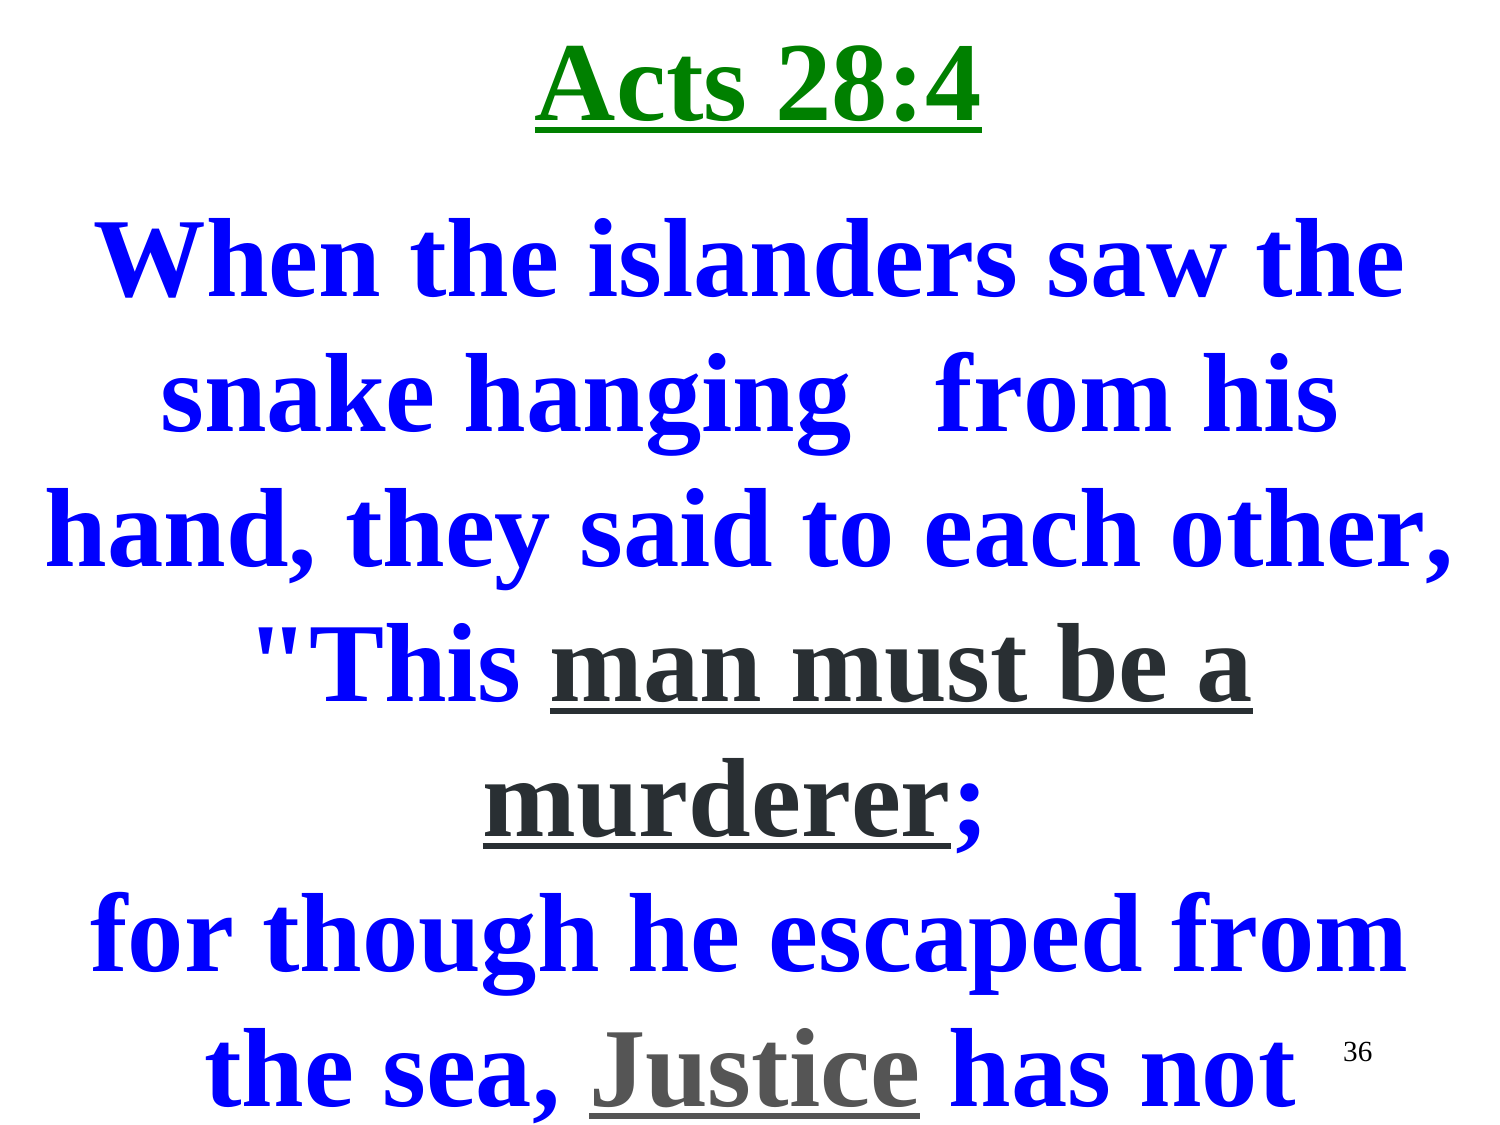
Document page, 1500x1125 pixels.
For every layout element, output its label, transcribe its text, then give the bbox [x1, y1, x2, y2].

text_box Acts 28:4 When the islanders saw the snake hanging from his hand, they said to each other, "This man must be a murderer; for though he escaped from the sea, Justice has not allowed him to live [0, 0, 1500, 1125]
